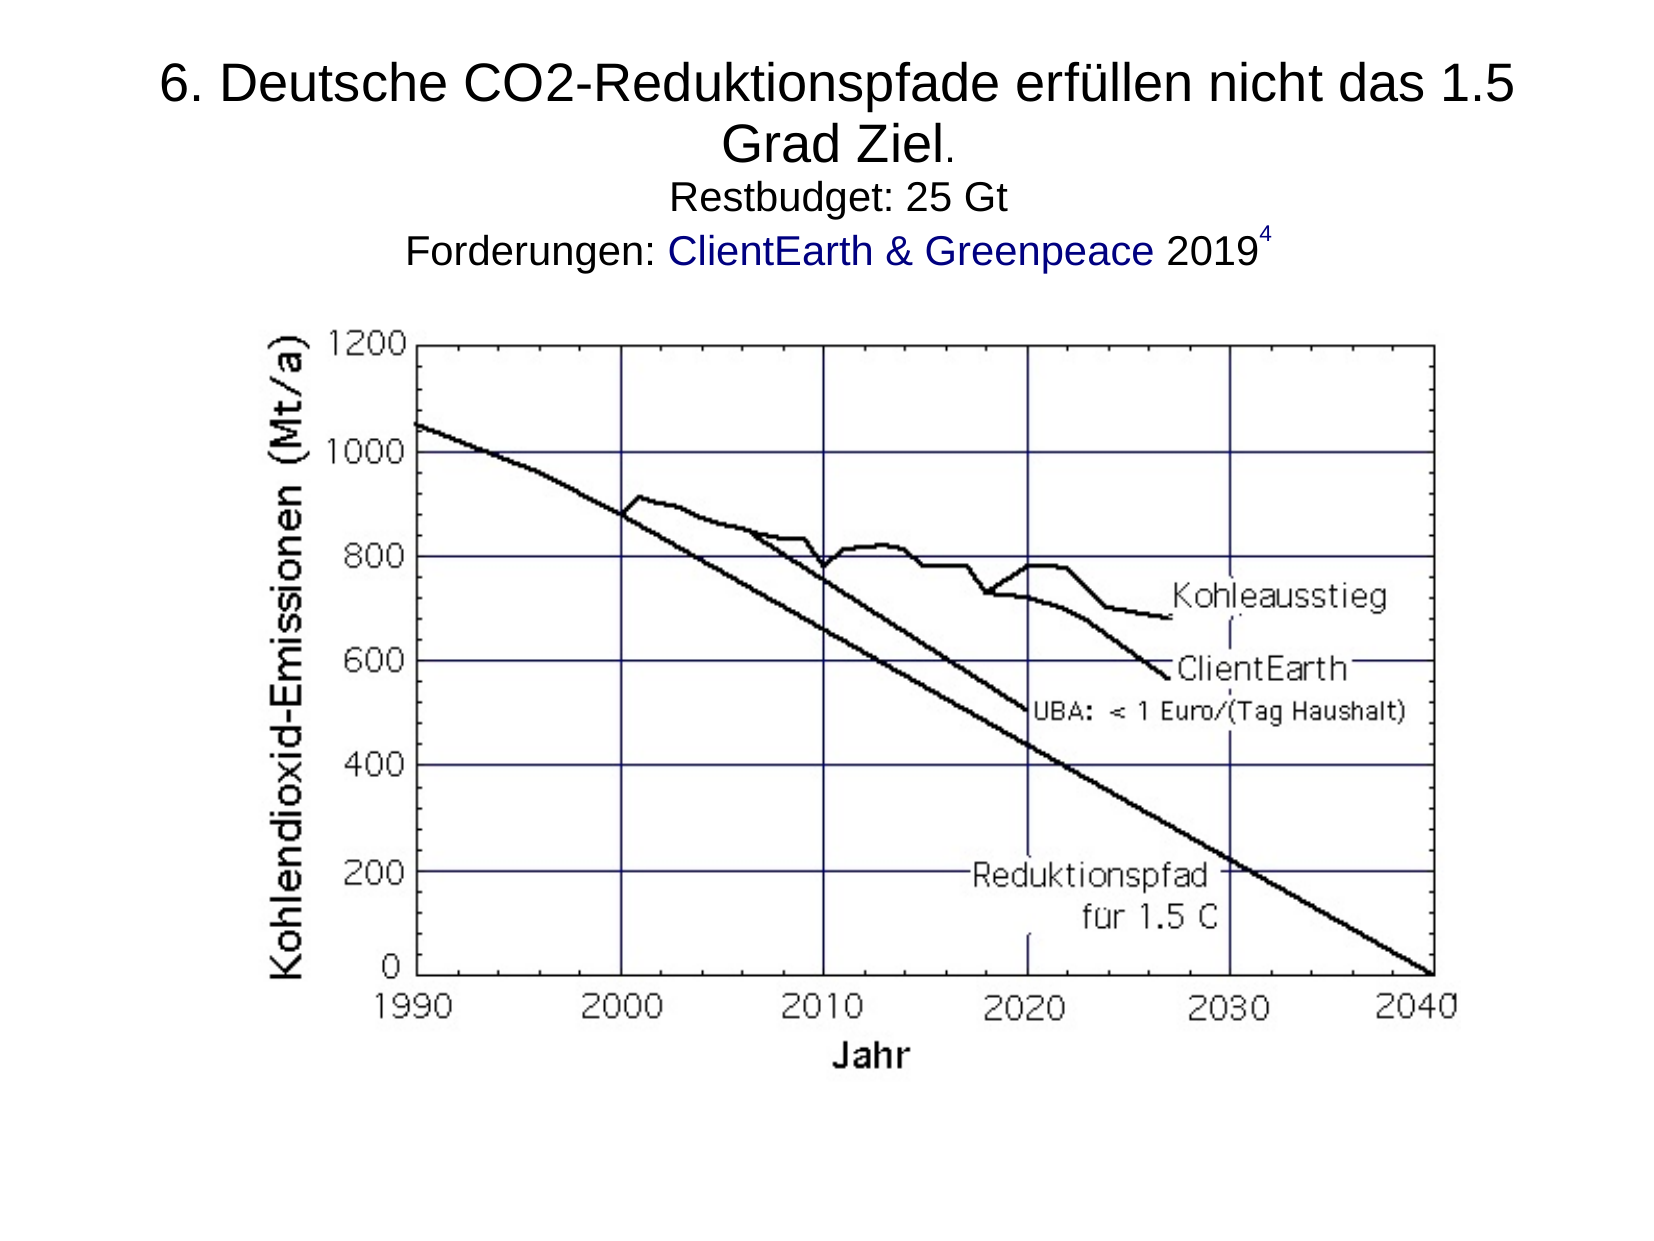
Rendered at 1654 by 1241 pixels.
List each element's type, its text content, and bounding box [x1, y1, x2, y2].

picture [210, 314, 1461, 1148]
title 6. Deutsche CO2-Reduktionspfade erfüllen nicht das 1.5 Grad Ziel. Restbudget: 25 Gt Forderungen: ClientEarth & Greenpeace 20194 [94, 52, 1583, 275]
